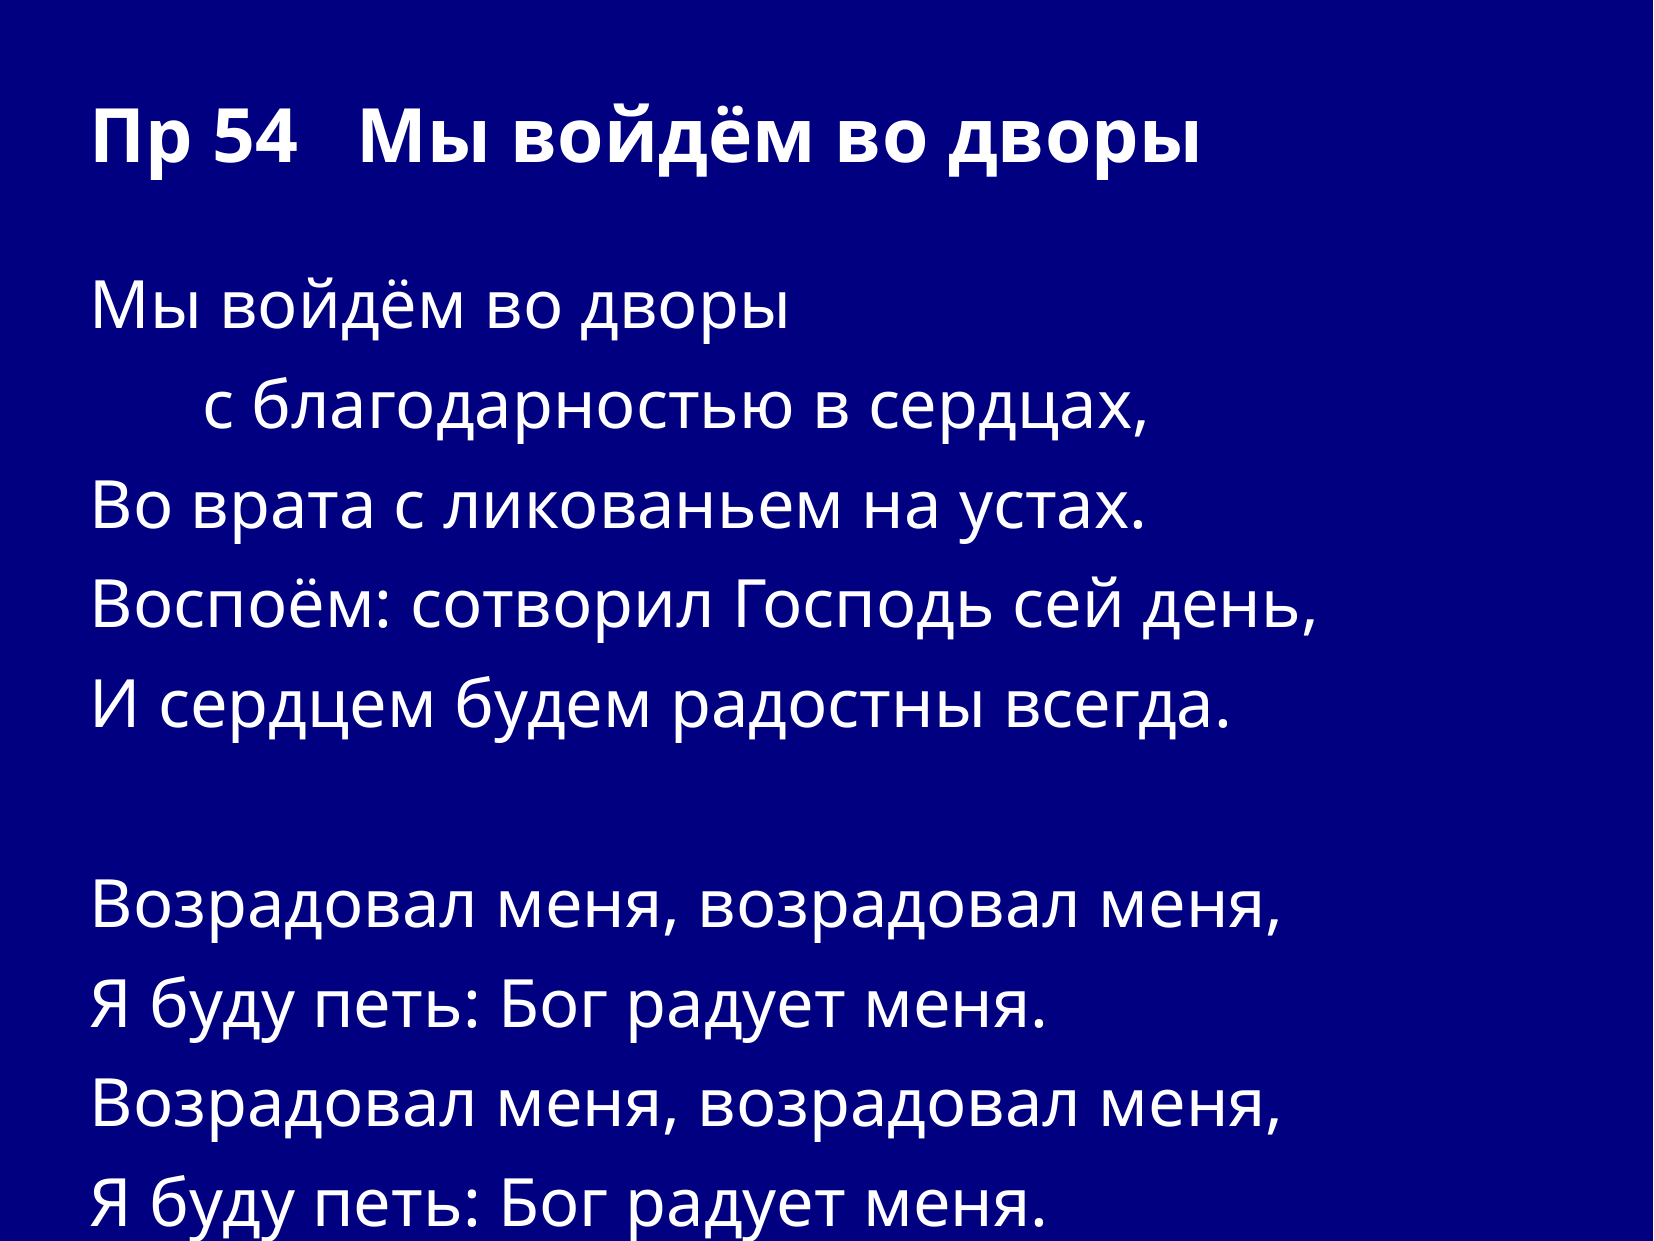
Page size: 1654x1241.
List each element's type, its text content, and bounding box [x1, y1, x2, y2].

text_box Пр 54 Мы войдём во дворы [75, 75, 1576, 188]
text_box Мы войдём во дворы с благодарностью в сердцах, Во врата с ликованьем на устах. Воспоём: сотворил Господь сей день, И сердцем будем радостны всегда. Возрадовал меня, возрадовал меня, Я буду петь: Бог радует меня. Возрадовал меня, возрадовал меня, Я буду петь: Бог радует меня. [75, 188, 1576, 1163]
